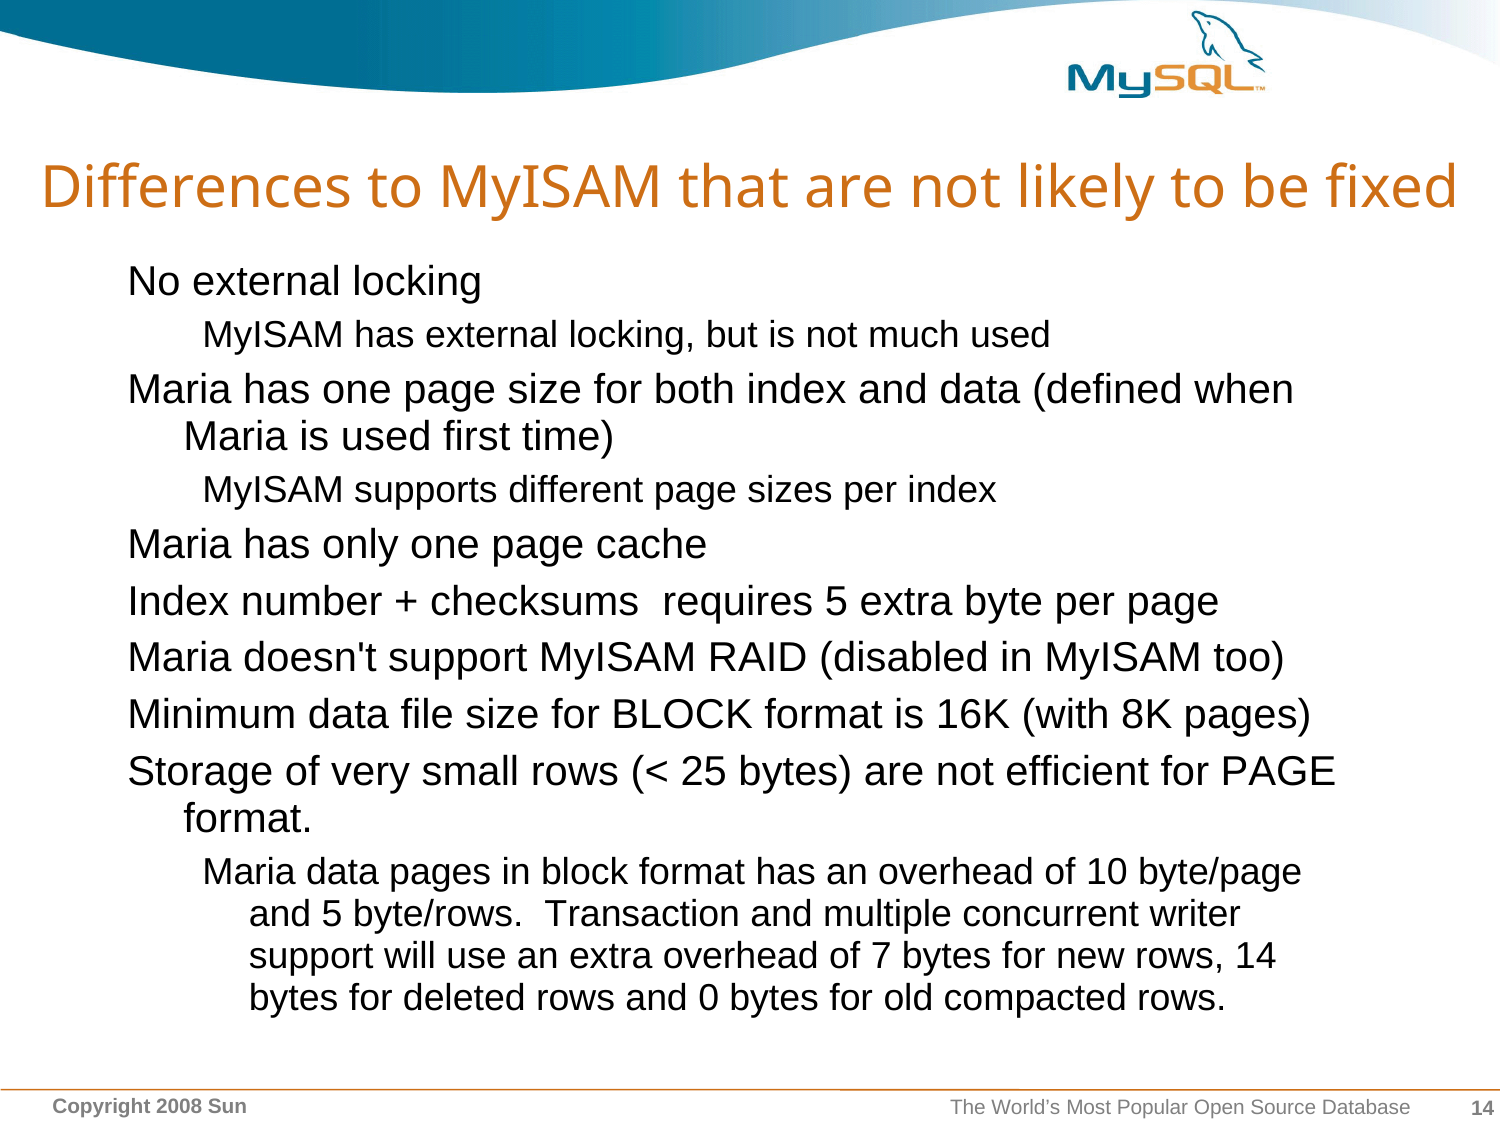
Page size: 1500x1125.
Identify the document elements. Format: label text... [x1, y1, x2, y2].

picture [0, 0, 1500, 95]
title Differences to MyISAM that are not likely to be fixed [0, 95, 1500, 275]
list No external locking MyISAM has external locking, but is not much used Maria has one page size for both index and data (defined when Maria is used first time)‏ MyISAM supports different page sizes per index Maria has only one page cache Index number + checksums requires 5 extra byte per page Maria doesn't support MyISAM RAID (disabled in MyISAM too)‏ Minimum data file size for BLOCK format is 16K (with 8K pages)‏ Storage of very small rows (< 25 bytes) are not efficient for PAGE format. Maria data pages in block format has an overhead of 10 byte/page and 5 byte/rows. Transaction and multiple concurrent writer support will use an extra overhead of 7 bytes for new rows, 14 bytes for deleted rows and 0 bytes for old compacted rows. [112, 249, 1388, 1113]
